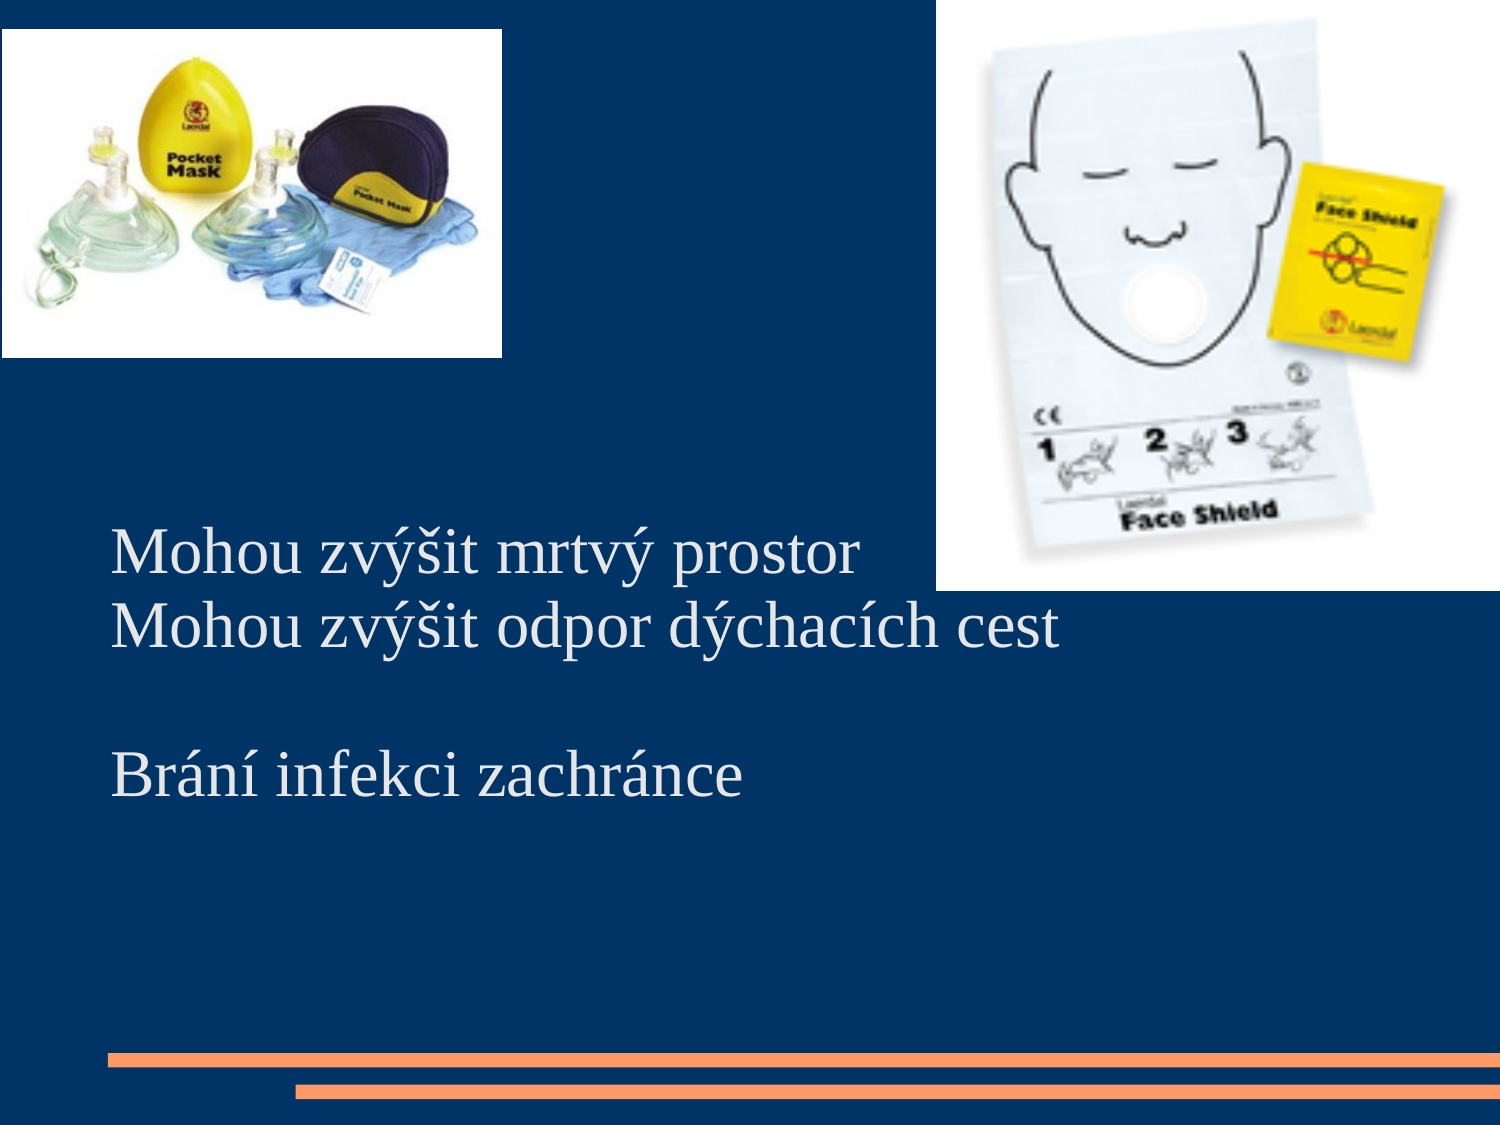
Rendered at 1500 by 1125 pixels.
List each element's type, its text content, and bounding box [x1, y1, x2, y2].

picture [2, 29, 502, 358]
picture [936, 0, 1500, 591]
list Mohou zvýšit mrtvý prostor Mohou zvýšit odpor dýchacích cest Brání infekci zachránce [110, 292, 1416, 1013]
